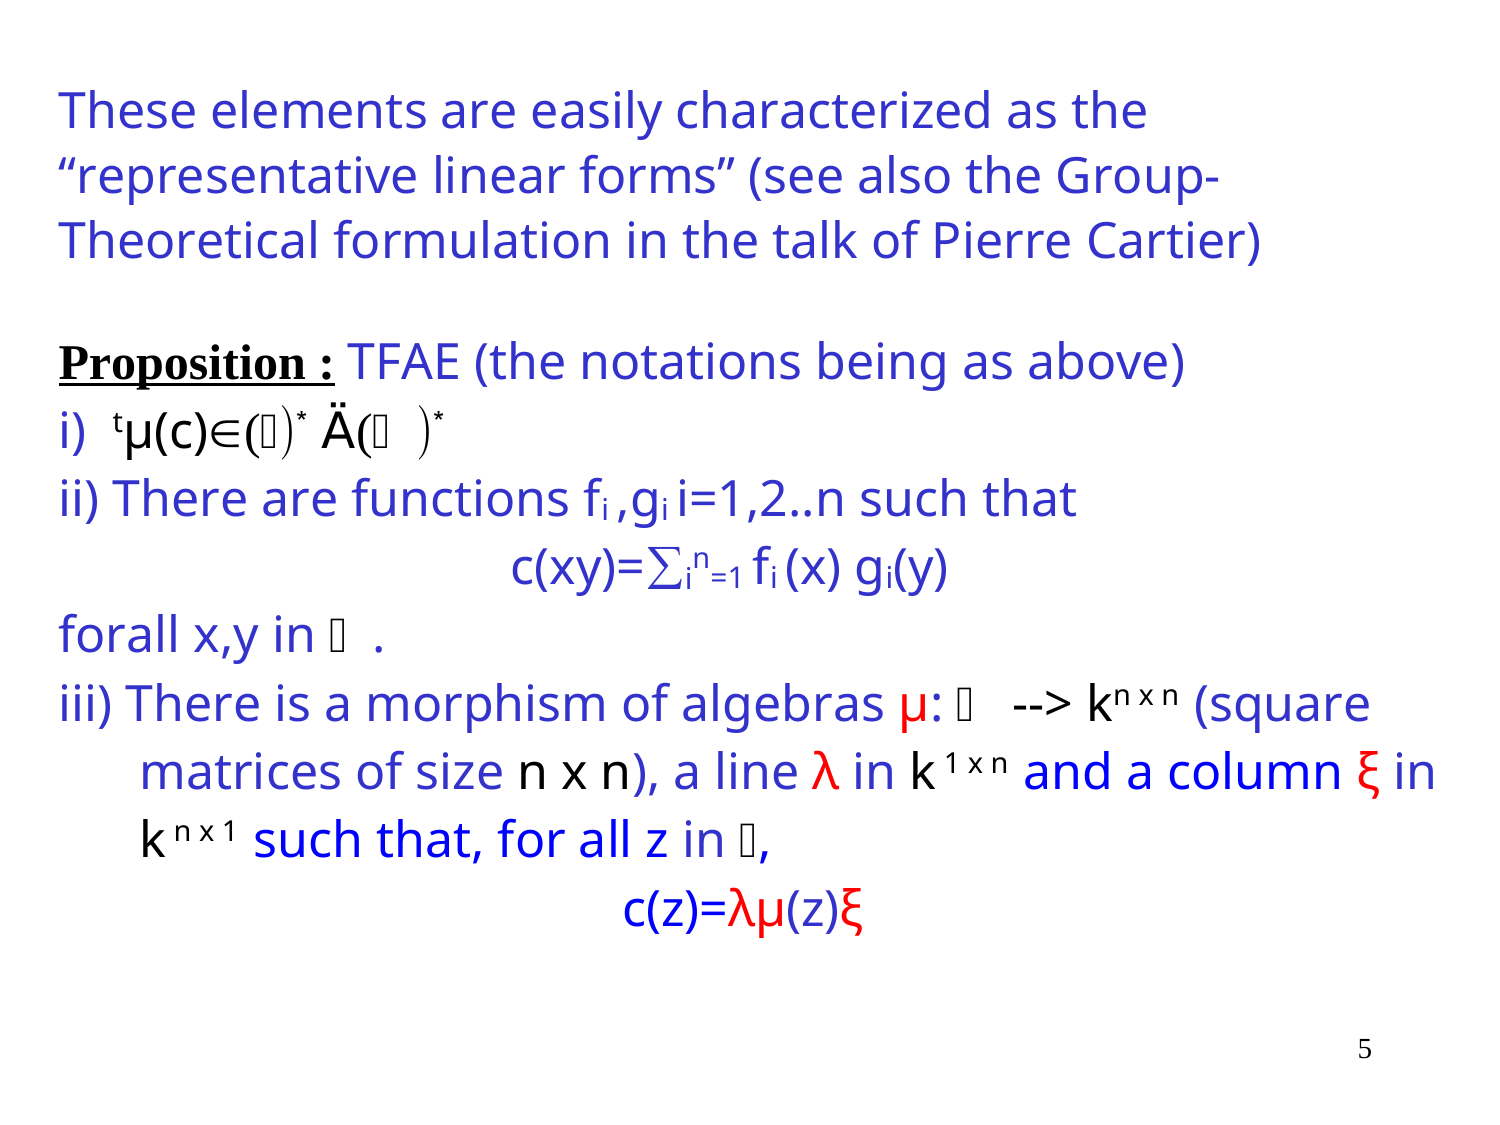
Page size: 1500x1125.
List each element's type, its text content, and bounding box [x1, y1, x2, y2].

text_box These elements are easily characterized as the “representative linear forms” (see also the Group-Theoretical formulation in the talk of Pierre Cartier) Proposition : TFAE (the notations being as above) i) tµ(c)()* Ä( )* ii) There are functions fi ,gi i=1,2..n such that c(xy)=∑in=1 fi (x) gi(y) forall x,y in  . iii) There is a morphism of algebras μ:  --> kn x n (square matrices of size n x n), a line λ in k 1 x n and a column ξ in k n x 1 such that, for all z in , c(z)=λμ(z)ξ [43, 69, 1455, 1059]
